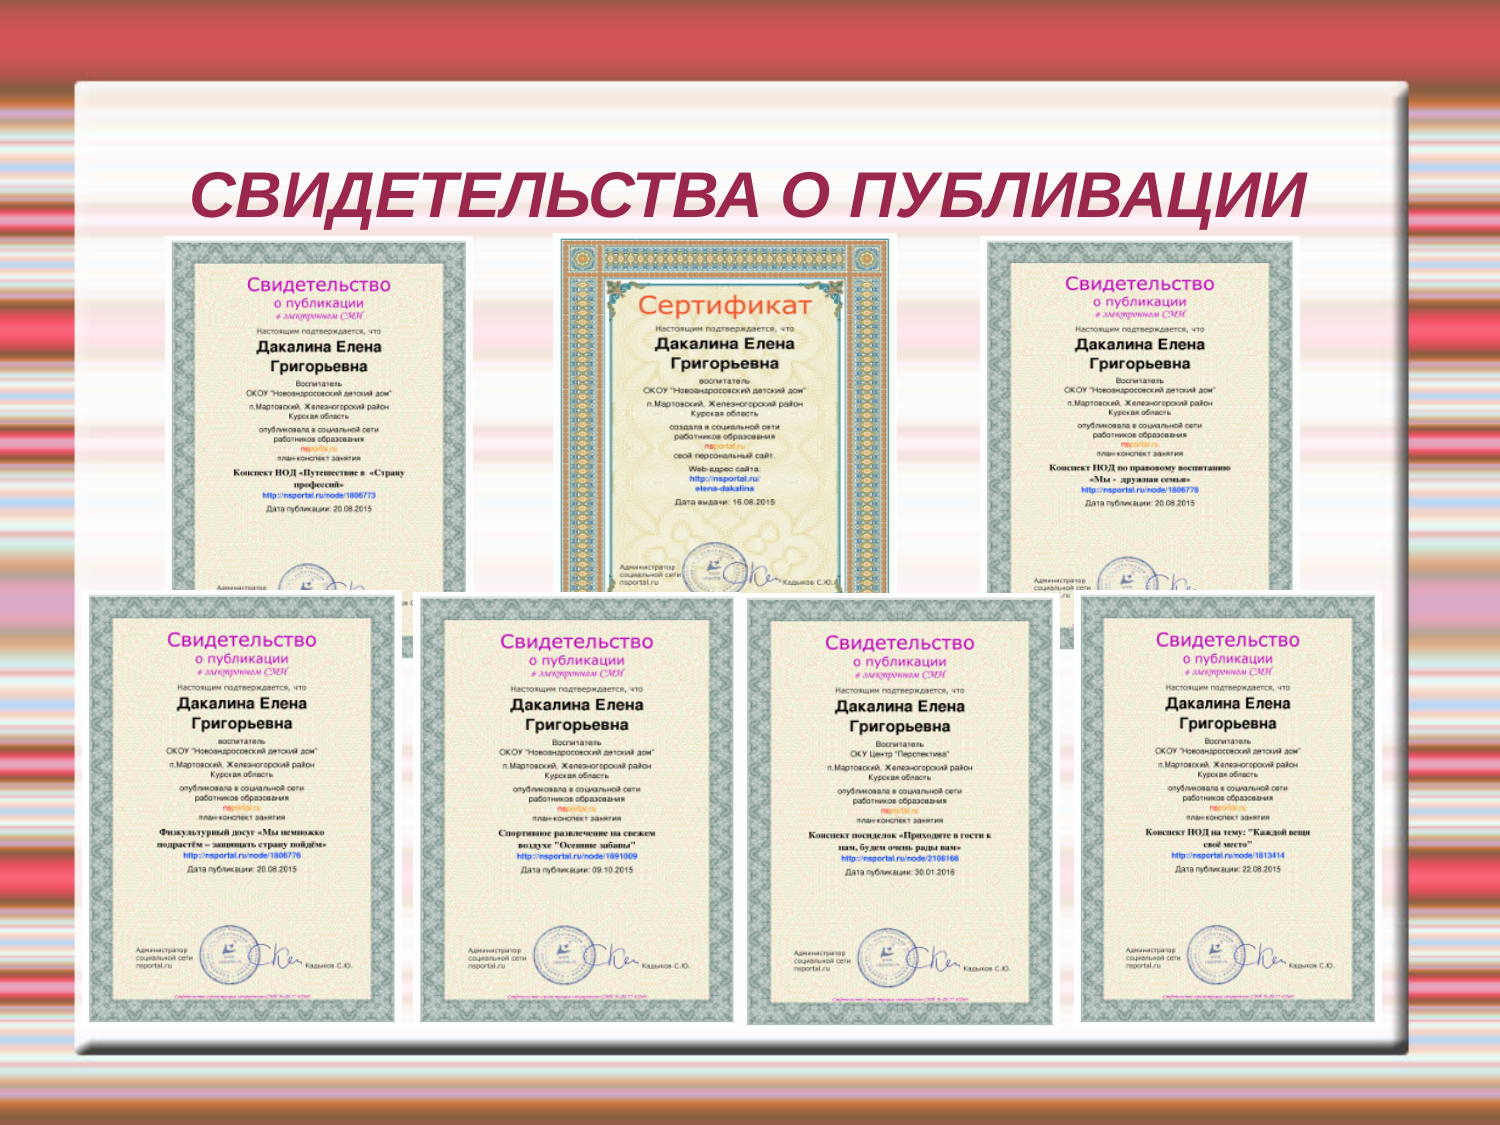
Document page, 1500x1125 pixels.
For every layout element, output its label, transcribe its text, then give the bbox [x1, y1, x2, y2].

picture [0, 0, 1500, 1125]
title СВИДЕТЕЛЬСТВА О ПУБЛИВАЦИИ [110, 104, 1387, 288]
